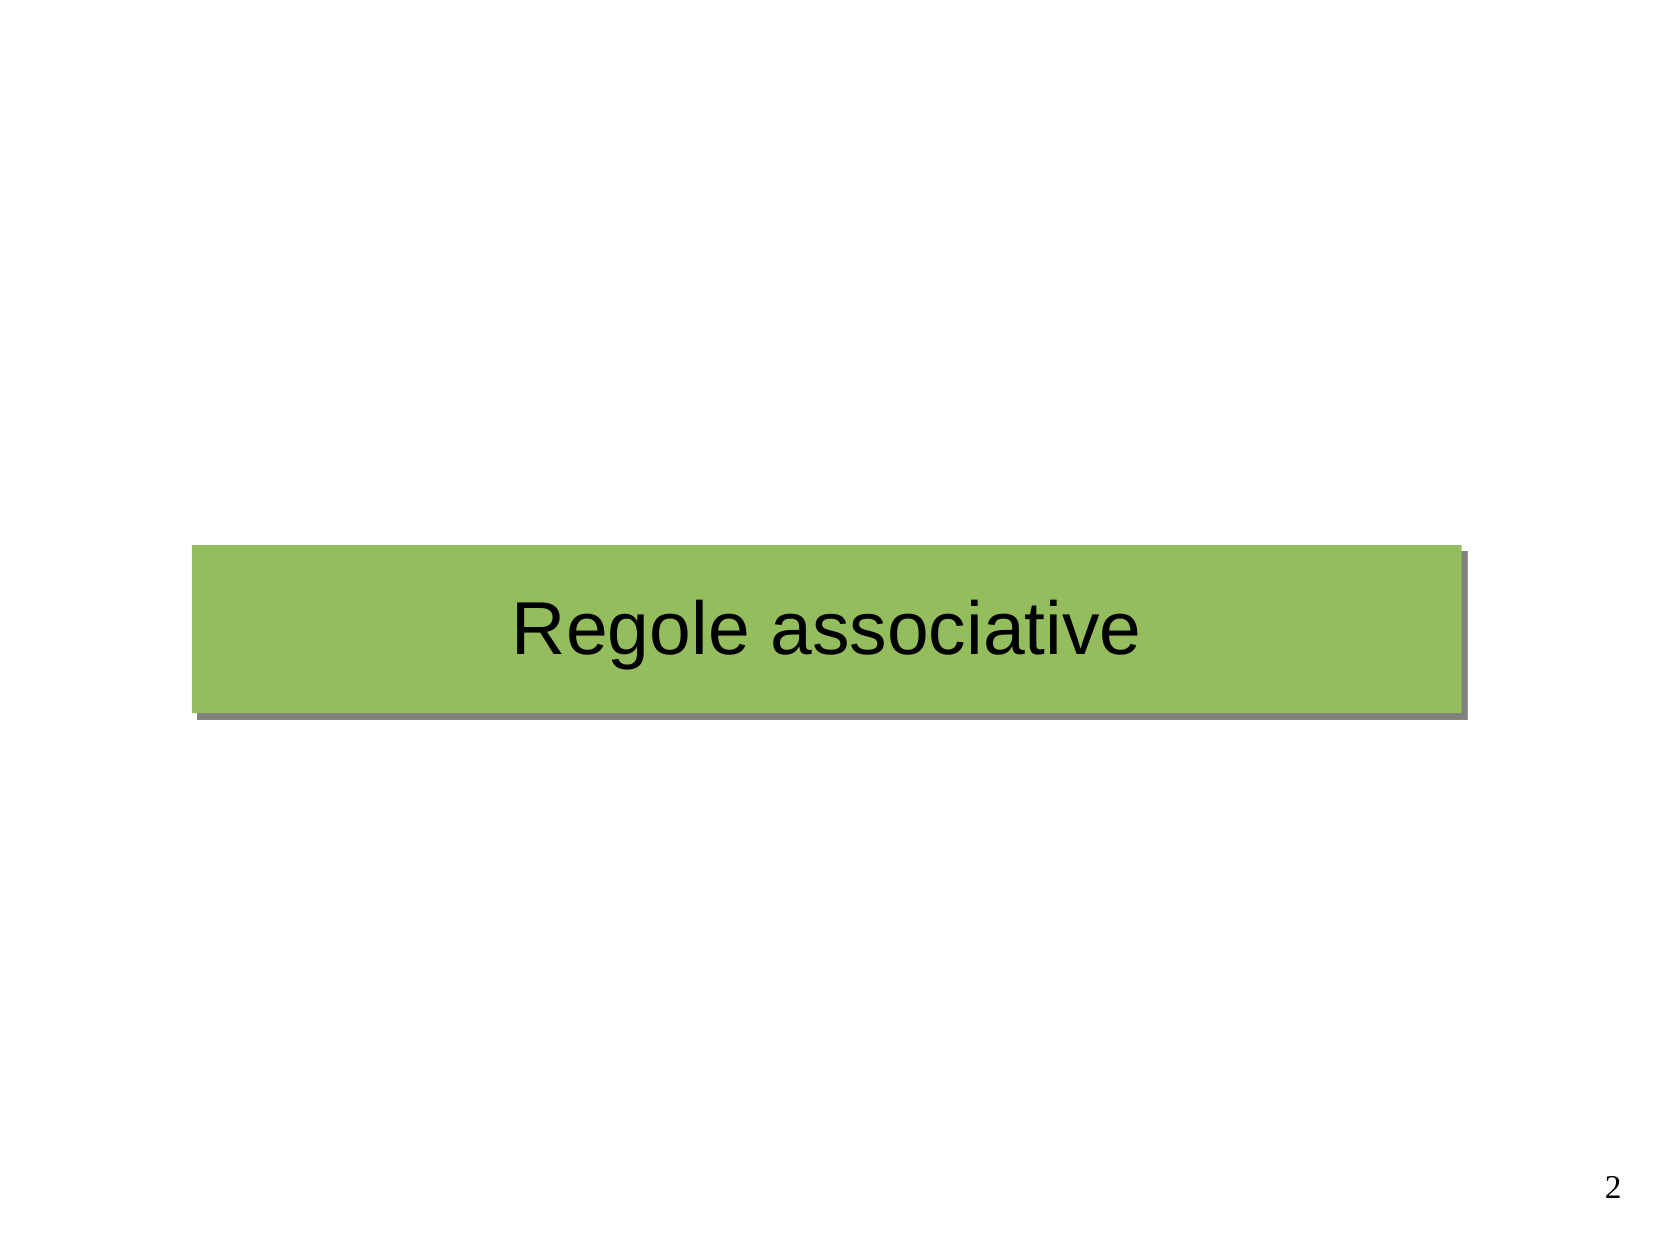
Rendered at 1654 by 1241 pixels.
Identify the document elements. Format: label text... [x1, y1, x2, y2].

text_box Regole associative [191, 545, 1462, 714]
